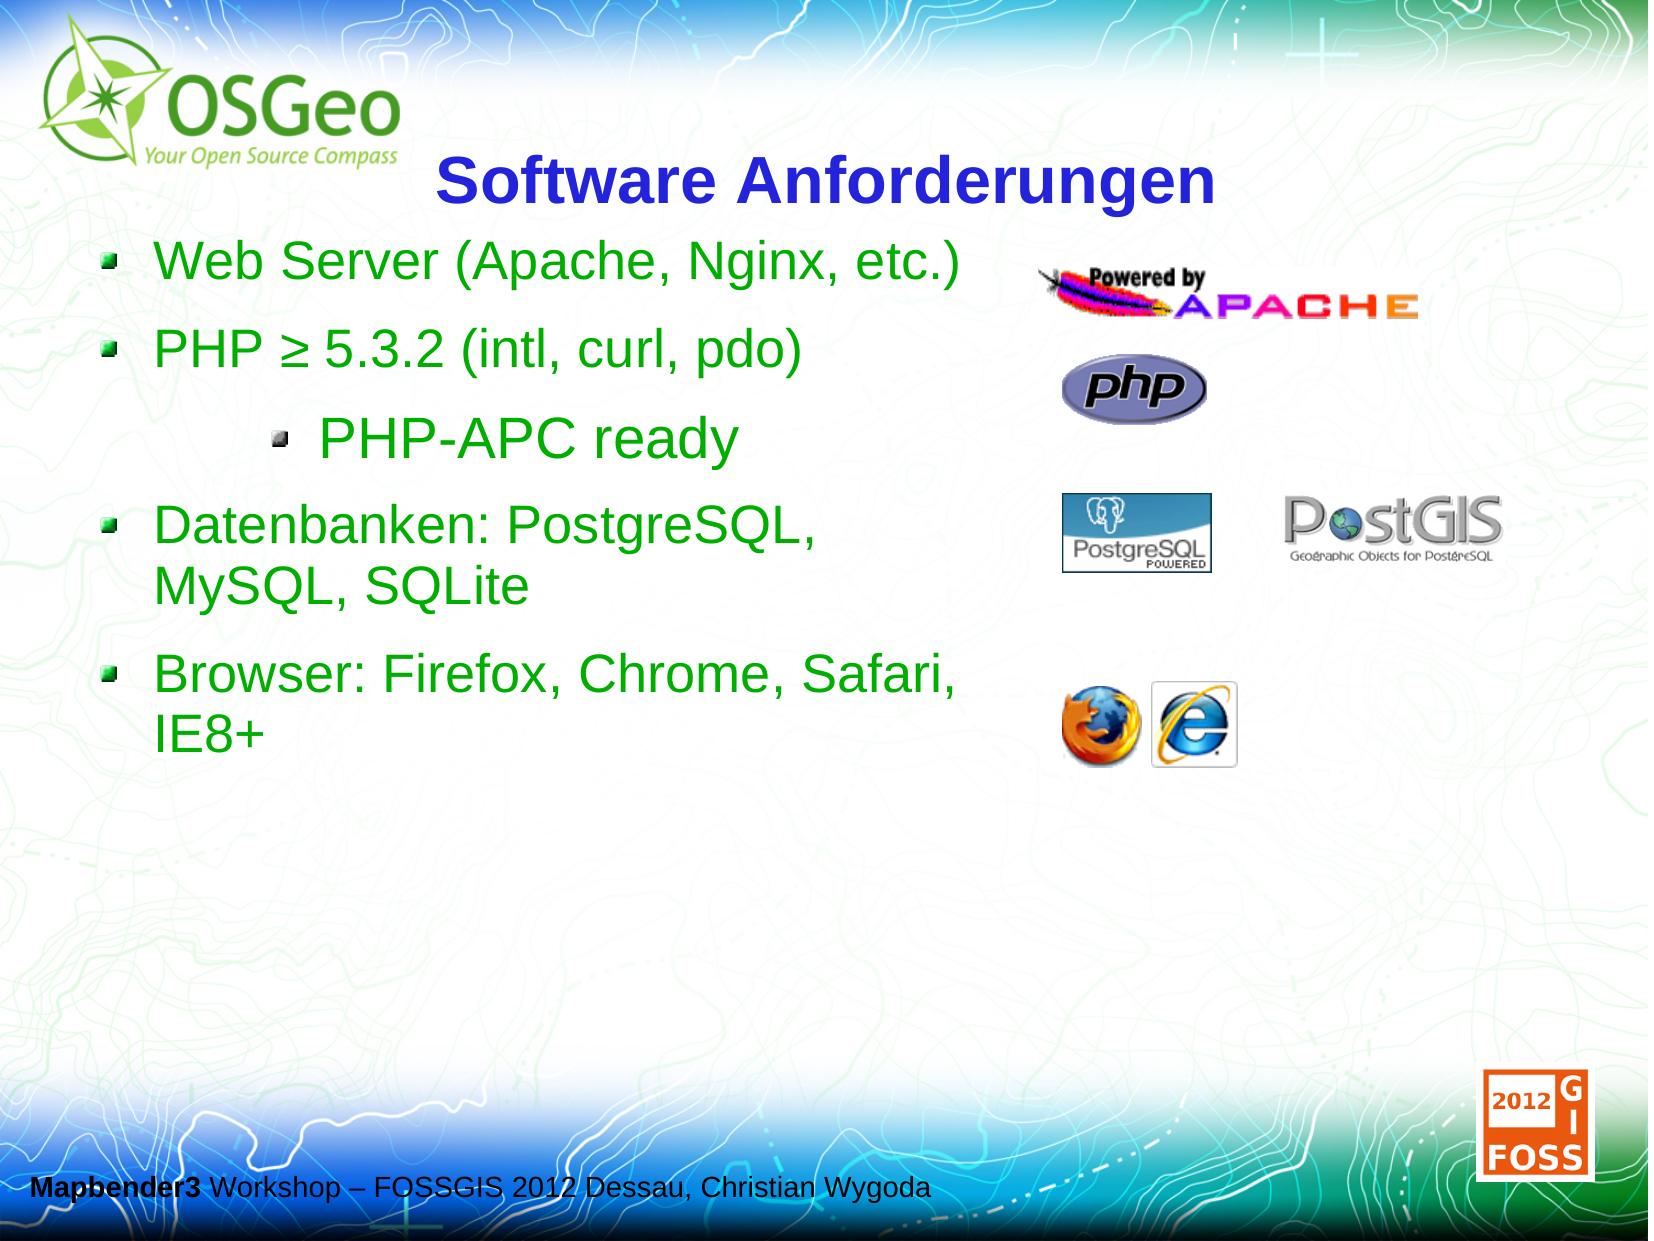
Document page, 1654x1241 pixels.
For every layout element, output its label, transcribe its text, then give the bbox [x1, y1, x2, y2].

list Web Server (Apache, Nginx, etc.) PHP ≥ 5.3.2 (intl, curl, pdo) PHP-APC ready Datenbanken: PostgreSQL, MySQL, SQLite Browser: Firefox, Chrome, Safari, IE8+ [82, 230, 1004, 1050]
title Software Anforderungen [82, 106, 1571, 254]
picture [0, 0, 1648, 1241]
